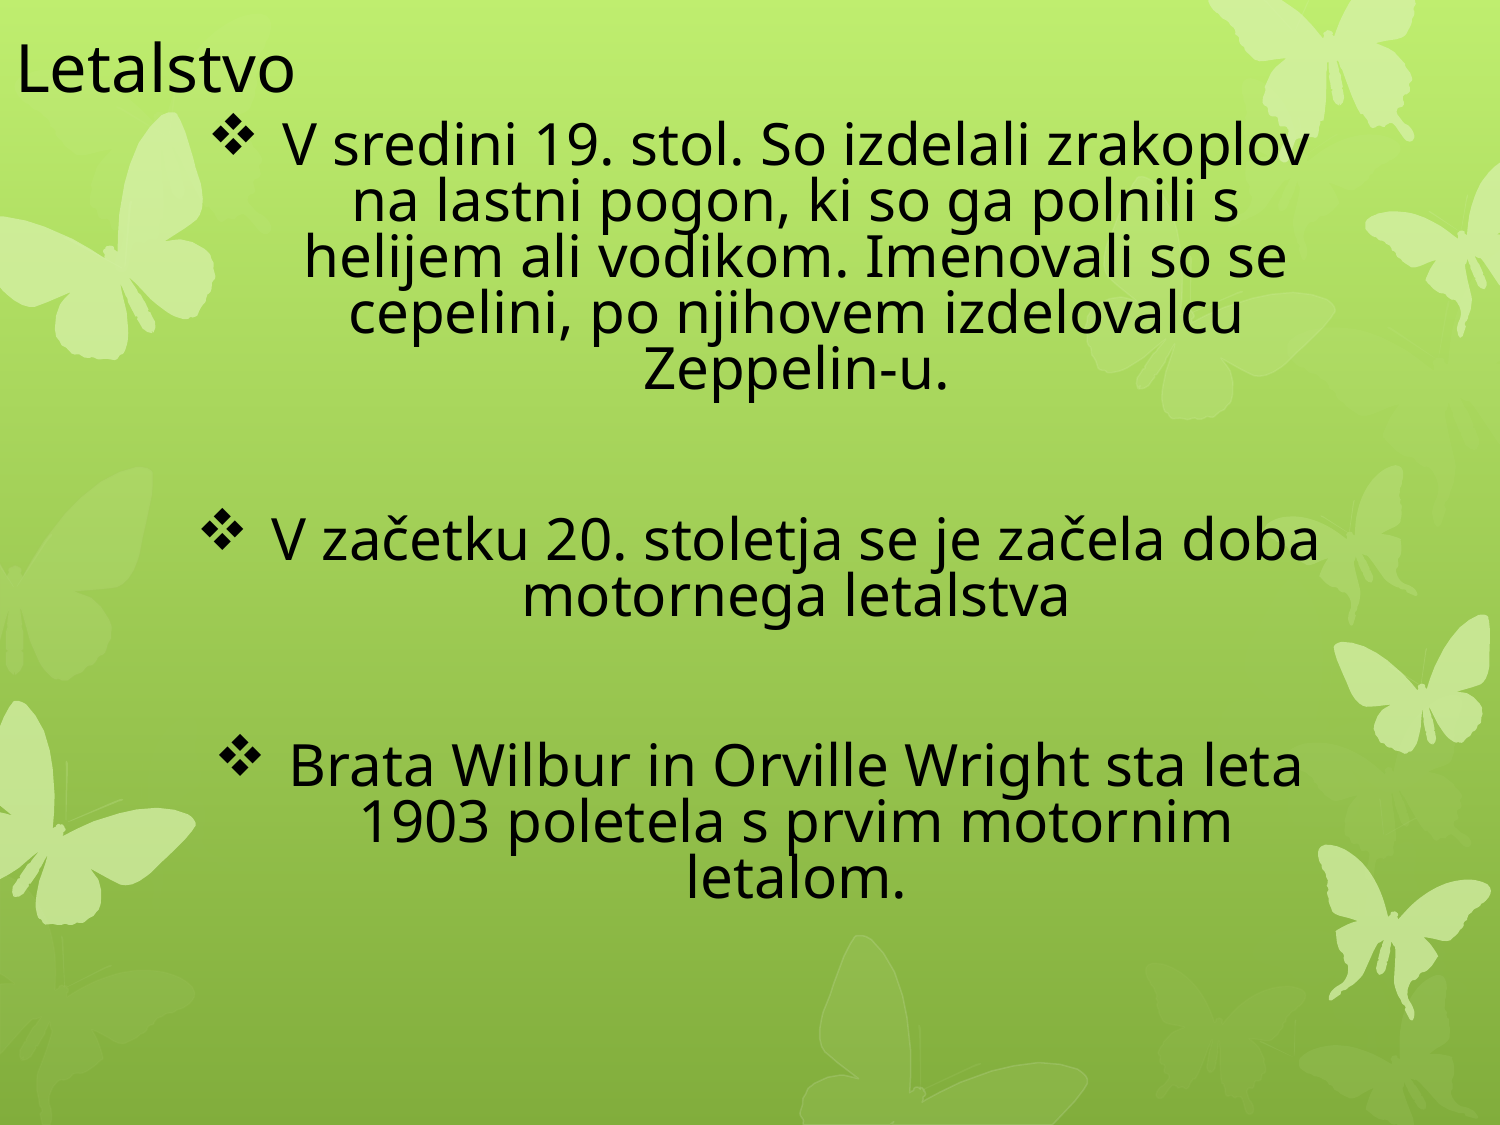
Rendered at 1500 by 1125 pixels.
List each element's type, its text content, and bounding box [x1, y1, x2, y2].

title Letalstvo [0, 0, 1168, 114]
list V sredini 19. stol. So izdelali zrakoplov na lastni pogon, ki so ga polnili s helijem ali vodikom. Imenovali so se cepelini, po njihovem izdelovalcu Zeppelin-u. V začetku 20. stoletja se je začela doba motornega letalstva Brata Wilbur in Orville Wright sta leta 1903 poletela s prvim motornim letalom. [165, 113, 1353, 1125]
